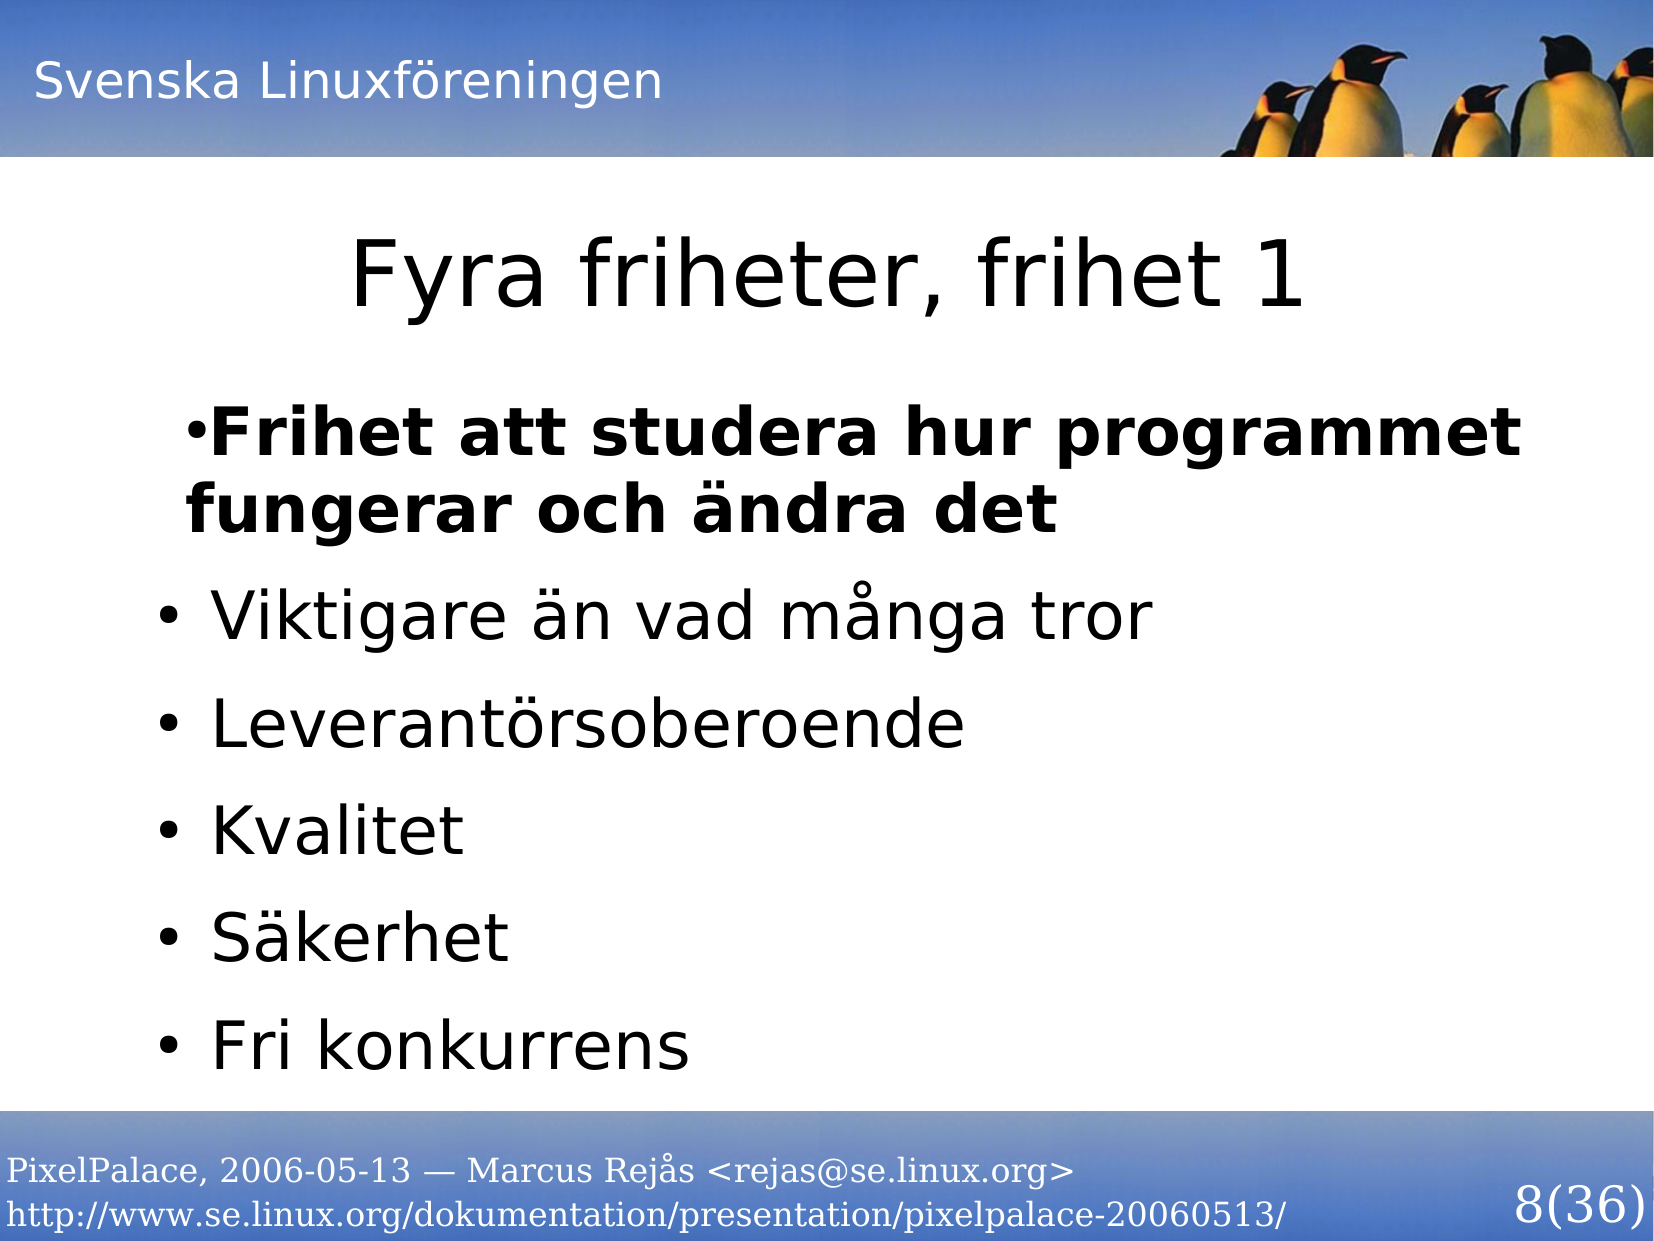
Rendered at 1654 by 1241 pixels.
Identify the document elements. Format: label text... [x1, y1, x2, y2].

list Frihet att studera hur programmet fungerar och ändra det Viktigare än vad många tror Leverantörsoberoende Kvalitet Säkerhet Fri konkurrens [121, 392, 1534, 1092]
picture [0, 0, 1654, 157]
title Fyra friheter, frihet 1 [123, 160, 1537, 389]
picture [0, 1111, 1654, 1241]
